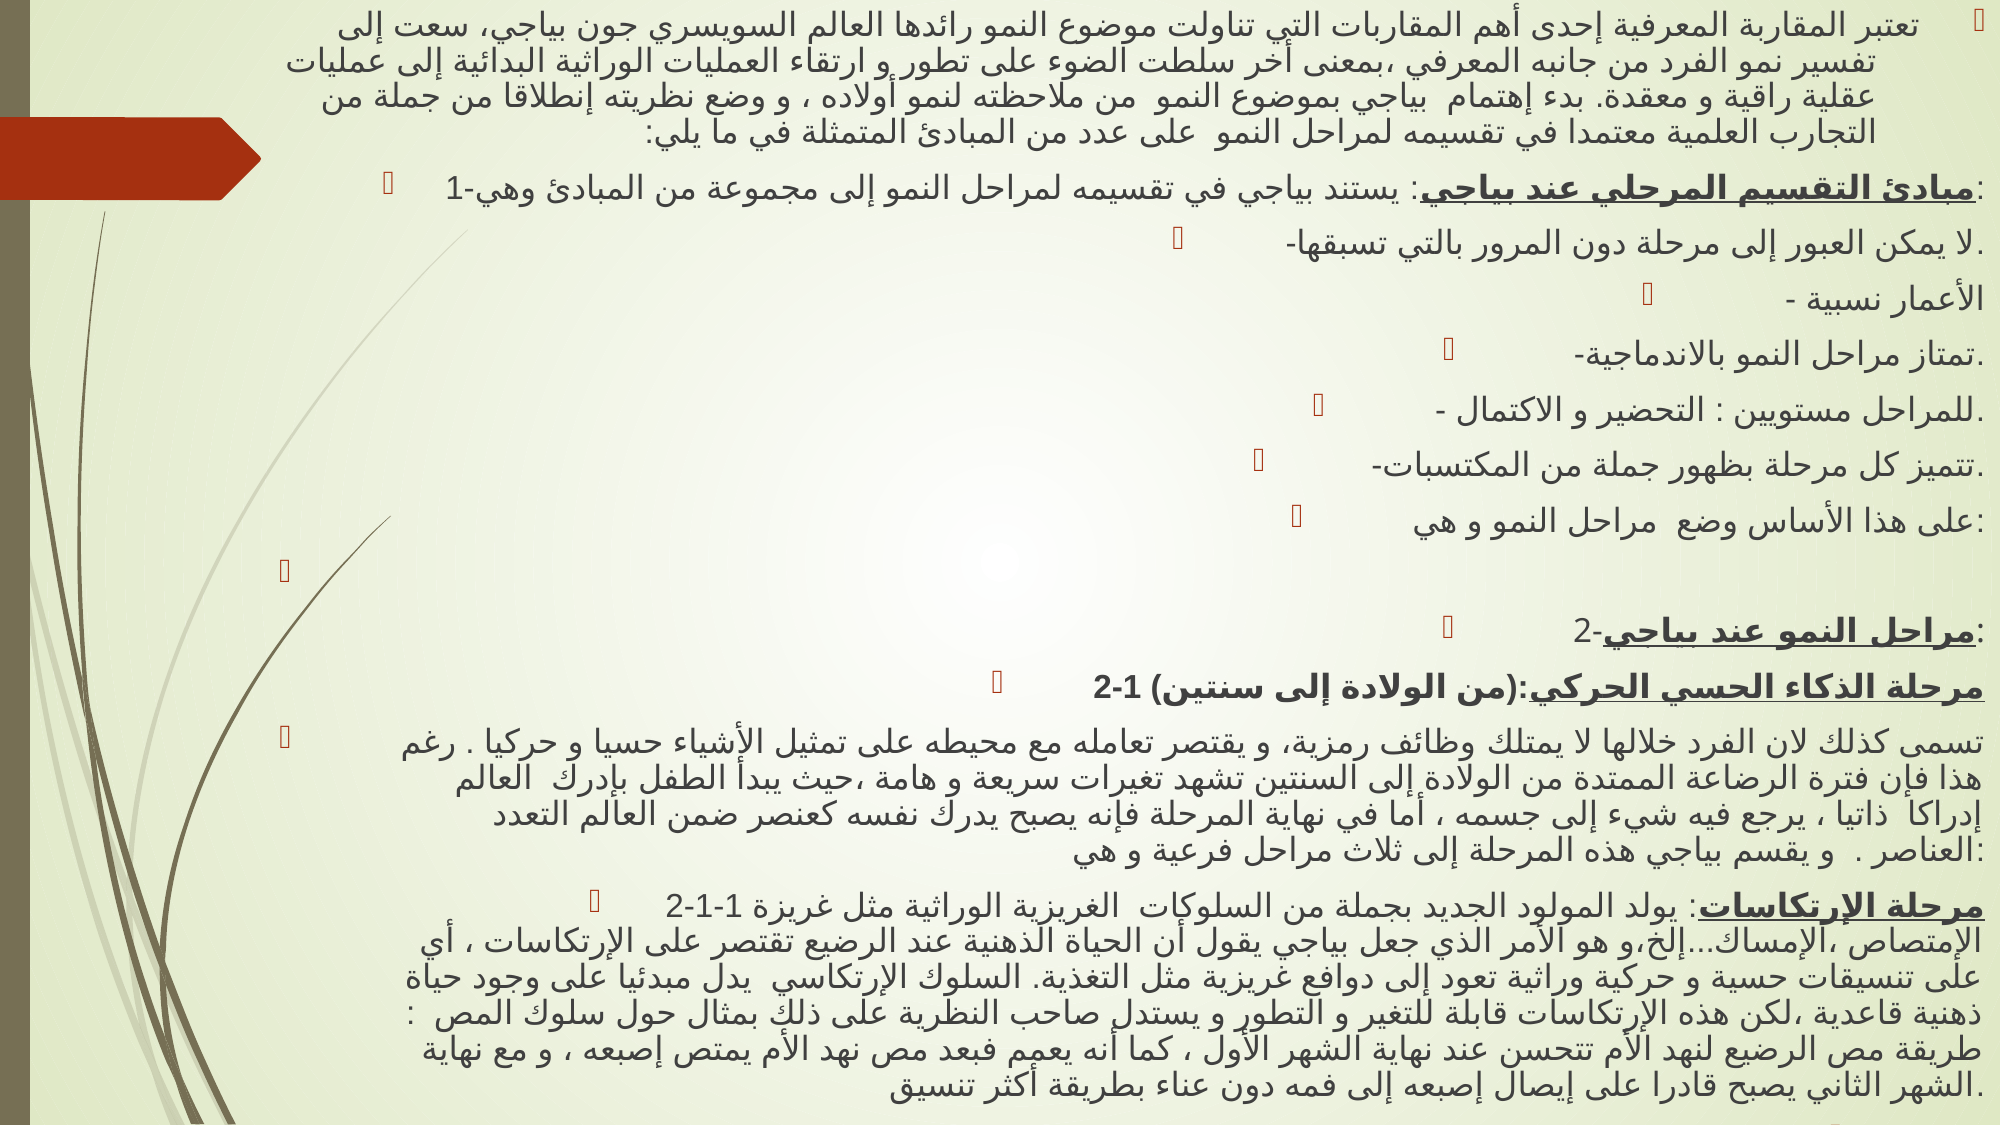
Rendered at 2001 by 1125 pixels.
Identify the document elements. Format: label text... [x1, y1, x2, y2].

list تعتبر المقاربة المعرفية إحدى أهم المقاربات التي تناولت موضوع النمو رائدها العالم السويسري جون بياجي، سعت إلى تفسير نمو الفرد من جانبه المعرفي ،بمعنى أخر سلطت الضوء على تطور و ارتقاء العمليات الوراثية البدائية إلى عمليات عقلية راقية و معقدة. بدء إهتمام بياجي بموضوع النمو من ملاحظته لنمو أولاده ، و وضع نظريته إنطلاقا من جملة من التجارب العلمية معتمدا في تقسيمه لمراحل النمو على عدد من المبادئ المتمثلة في ما يلي: 1-مبادئ التقسيم المرحلي عند بياجي: يستند بياجي في تقسيمه لمراحل النمو إلى مجموعة من المبادئ وهي: -لا يمكن العبور إلى مرحلة دون المرور بالتي تسبقها. - الأعمار نسبية -تمتاز مراحل النمو بالاندماجية. - للمراحل مستويين : التحضير و الاكتمال. -تتميز كل مرحلة بظهور جملة من المكتسبات. على هذا الأساس وضع مراحل النمو و هي: 2-مراحل النمو عند بياجي: 2-1 مرحلة الذكاء الحسي الحركي:(من الولادة إلى سنتين) تسمى كذلك لان الفرد خلالها لا يمتلك وظائف رمزية، و يقتصر تعامله مع محيطه على تمثيل الأشياء حسيا و حركيا . رغم هذا فإن فترة الرضاعة الممتدة من الولادة إلى السنتين تشهد تغيرات سريعة و هامة ،حيث يبدأ الطفل بإدرك العالم إدراكا ذاتيا ، يرجع فيه شيء إلى جسمه ، أما في نهاية المرحلة فإنه يصبح يدرك نفسه كعنصر ضمن العالم التعدد العناصر . و يقسم بياجي هذه المرحلة إلى ثلاث مراحل فرعية و هي: 2-1-1 مرحلة الإرتكاسات: يولد المولود الجديد بجملة من السلوكات الغريزية الوراثية مثل غريزة الإمتصاص ،الإمساك...إلخ،و هو الأمر الذي جعل بياجي يقول أن الحياة الذهنية عند الرضيع تقتصر على الإرتكاسات ، أي على تنسيقات حسية و حركية وراثية تعود إلى دوافع غريزية مثل التغذية. السلوك الإرتكاسي يدل مبدئيا على وجود حياة ذهنية قاعدية ،لكن هذه الإرتكاسات قابلة للتغير و التطور و يستدل صاحب النظرية على ذلك بمثال حول سلوك المص : طريقة مص الرضيع لنهد الأم تتحسن عند نهاية الشهر الأول ، كما أنه يعمم فبعد مص نهد الأم يمتص إصبعه ، و مع نهاية الشهر الثاني يصبح قادرا على إيصال إصبعه إلى فمه دون عناء بطريقة أكثر تنسيق. [264, 0, 2000, 1125]
